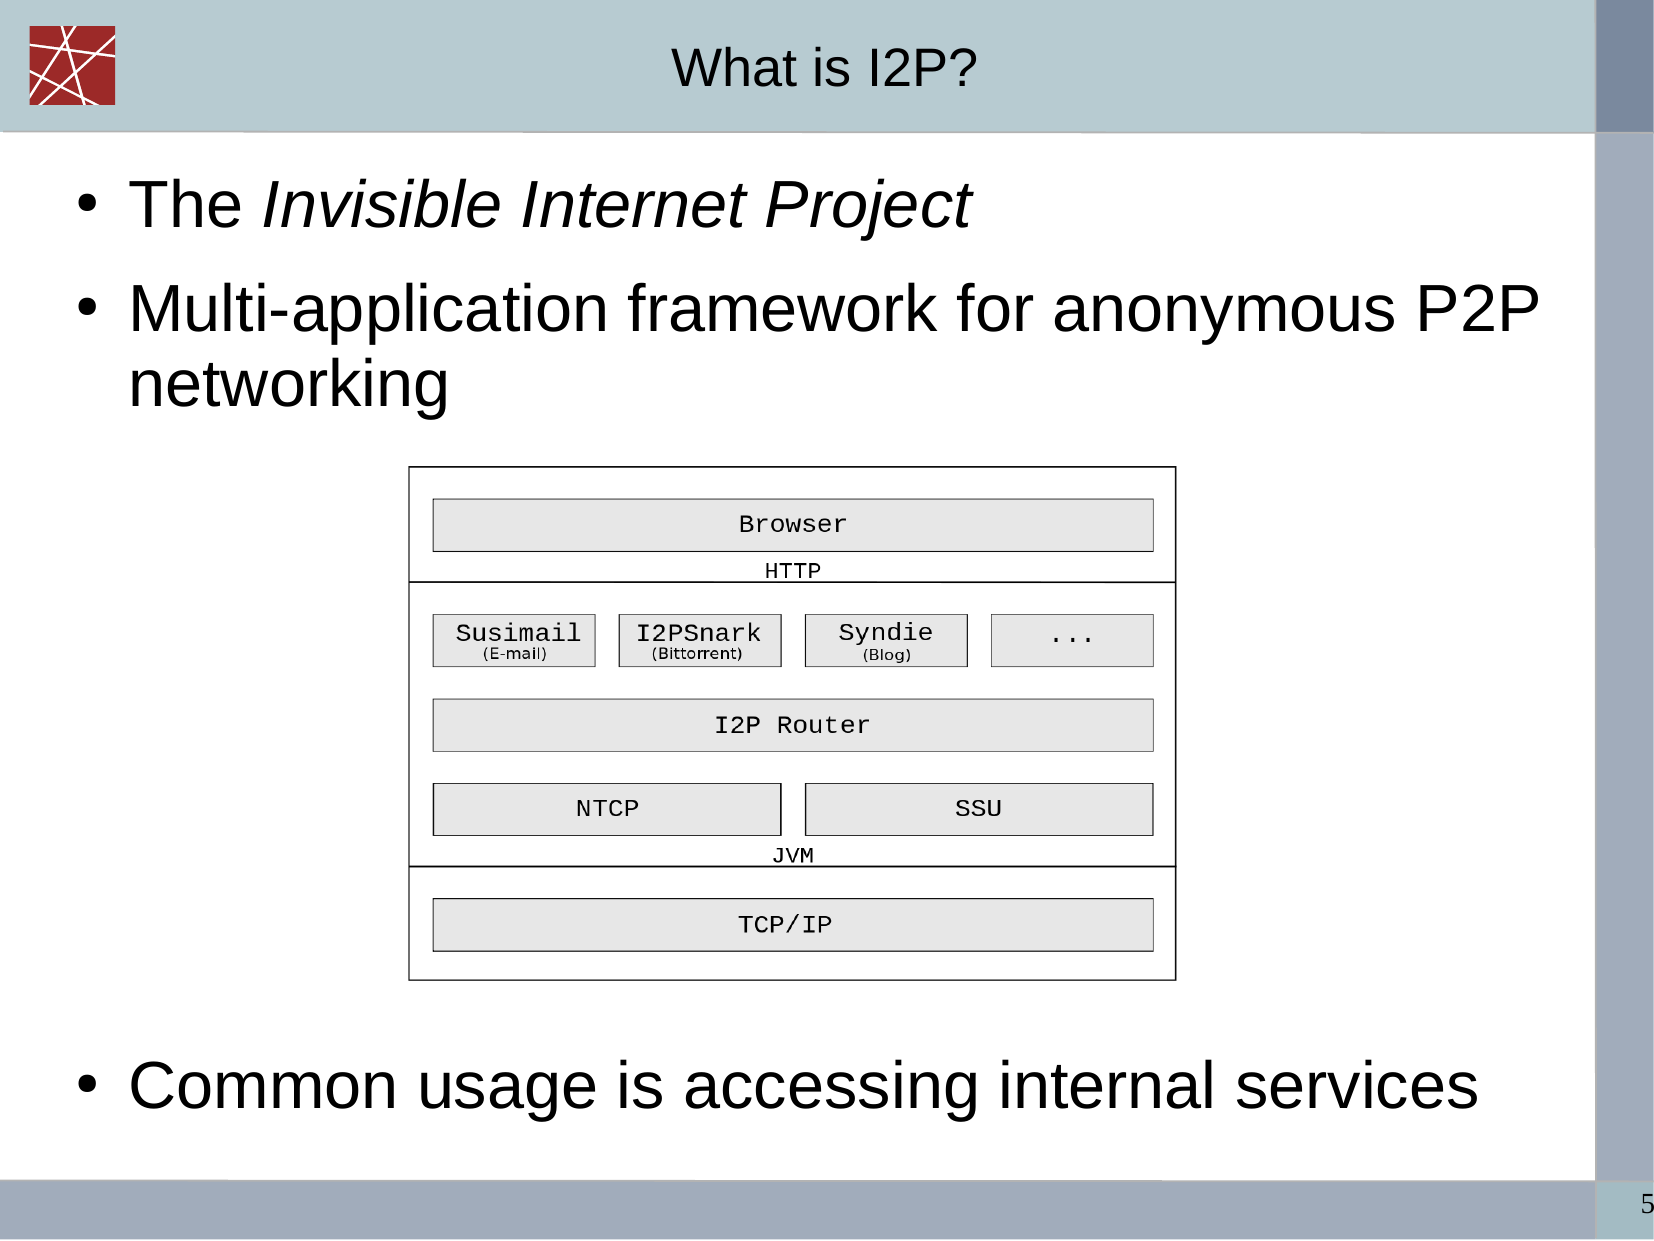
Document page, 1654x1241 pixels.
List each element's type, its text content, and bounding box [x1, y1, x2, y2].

title What is I2P? [81, 9, 1570, 126]
list The Invisible Internet Project Multi-application framework for anonymous P2P networking Common usage is accessing internal services [57, 166, 1546, 1124]
picture [400, 456, 1186, 987]
